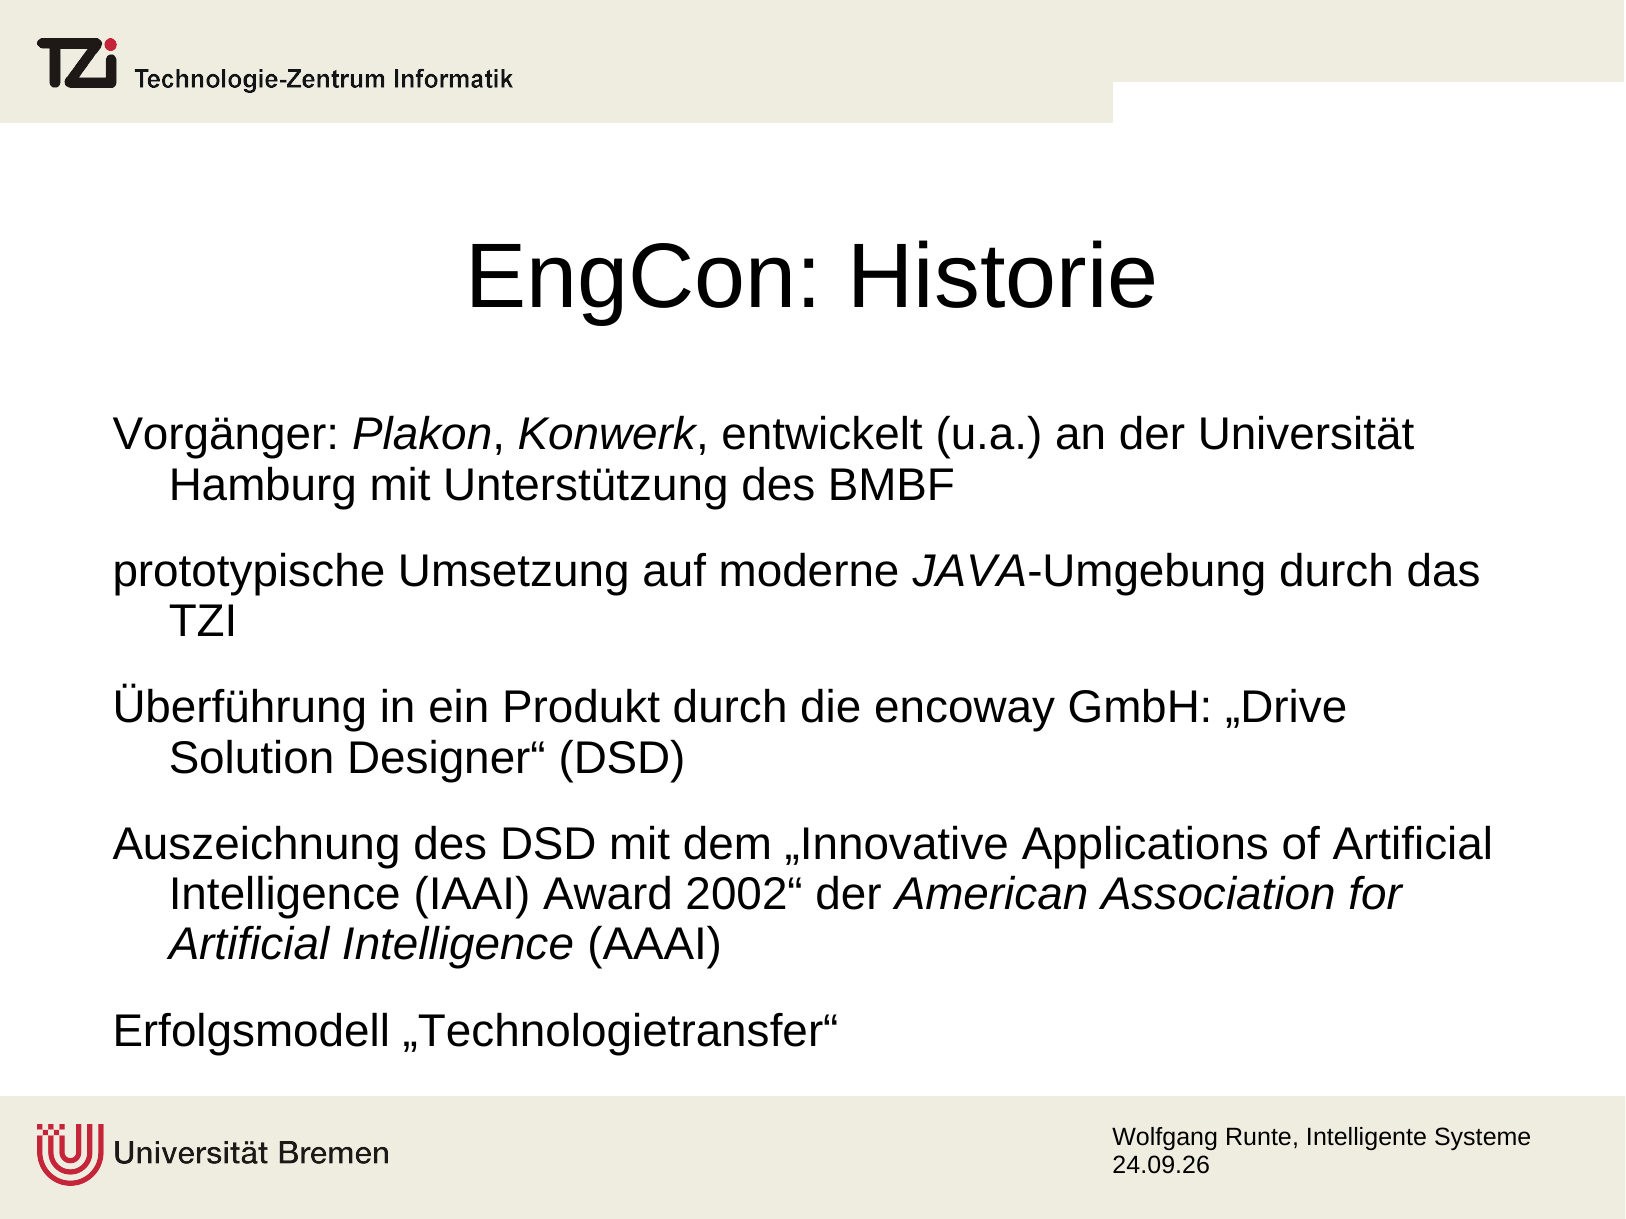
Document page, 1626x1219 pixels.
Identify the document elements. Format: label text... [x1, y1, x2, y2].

picture [37, 38, 513, 93]
list Vorgänger: Plakon, Konwerk, entwickelt (u.a.) an der Universität Hamburg mit Unterstützung des BMBF prototypische Umsetzung auf moderne JAVA-Umgebung durch das TZI Überführung in ein Produkt durch die encoway GmbH: „Drive Solution Designer“ (DSD) Auszeichnung des DSD mit dem „Innovative Applications of Artificial Intelligence (IAAI) Award 2002“ der American Association for Artificial Intelligence (AAAI) Erfolgsmodell „Technologietransfer“ [112, 409, 1513, 1058]
title EngCon: Historie [112, 162, 1513, 393]
picture [37, 1124, 388, 1186]
